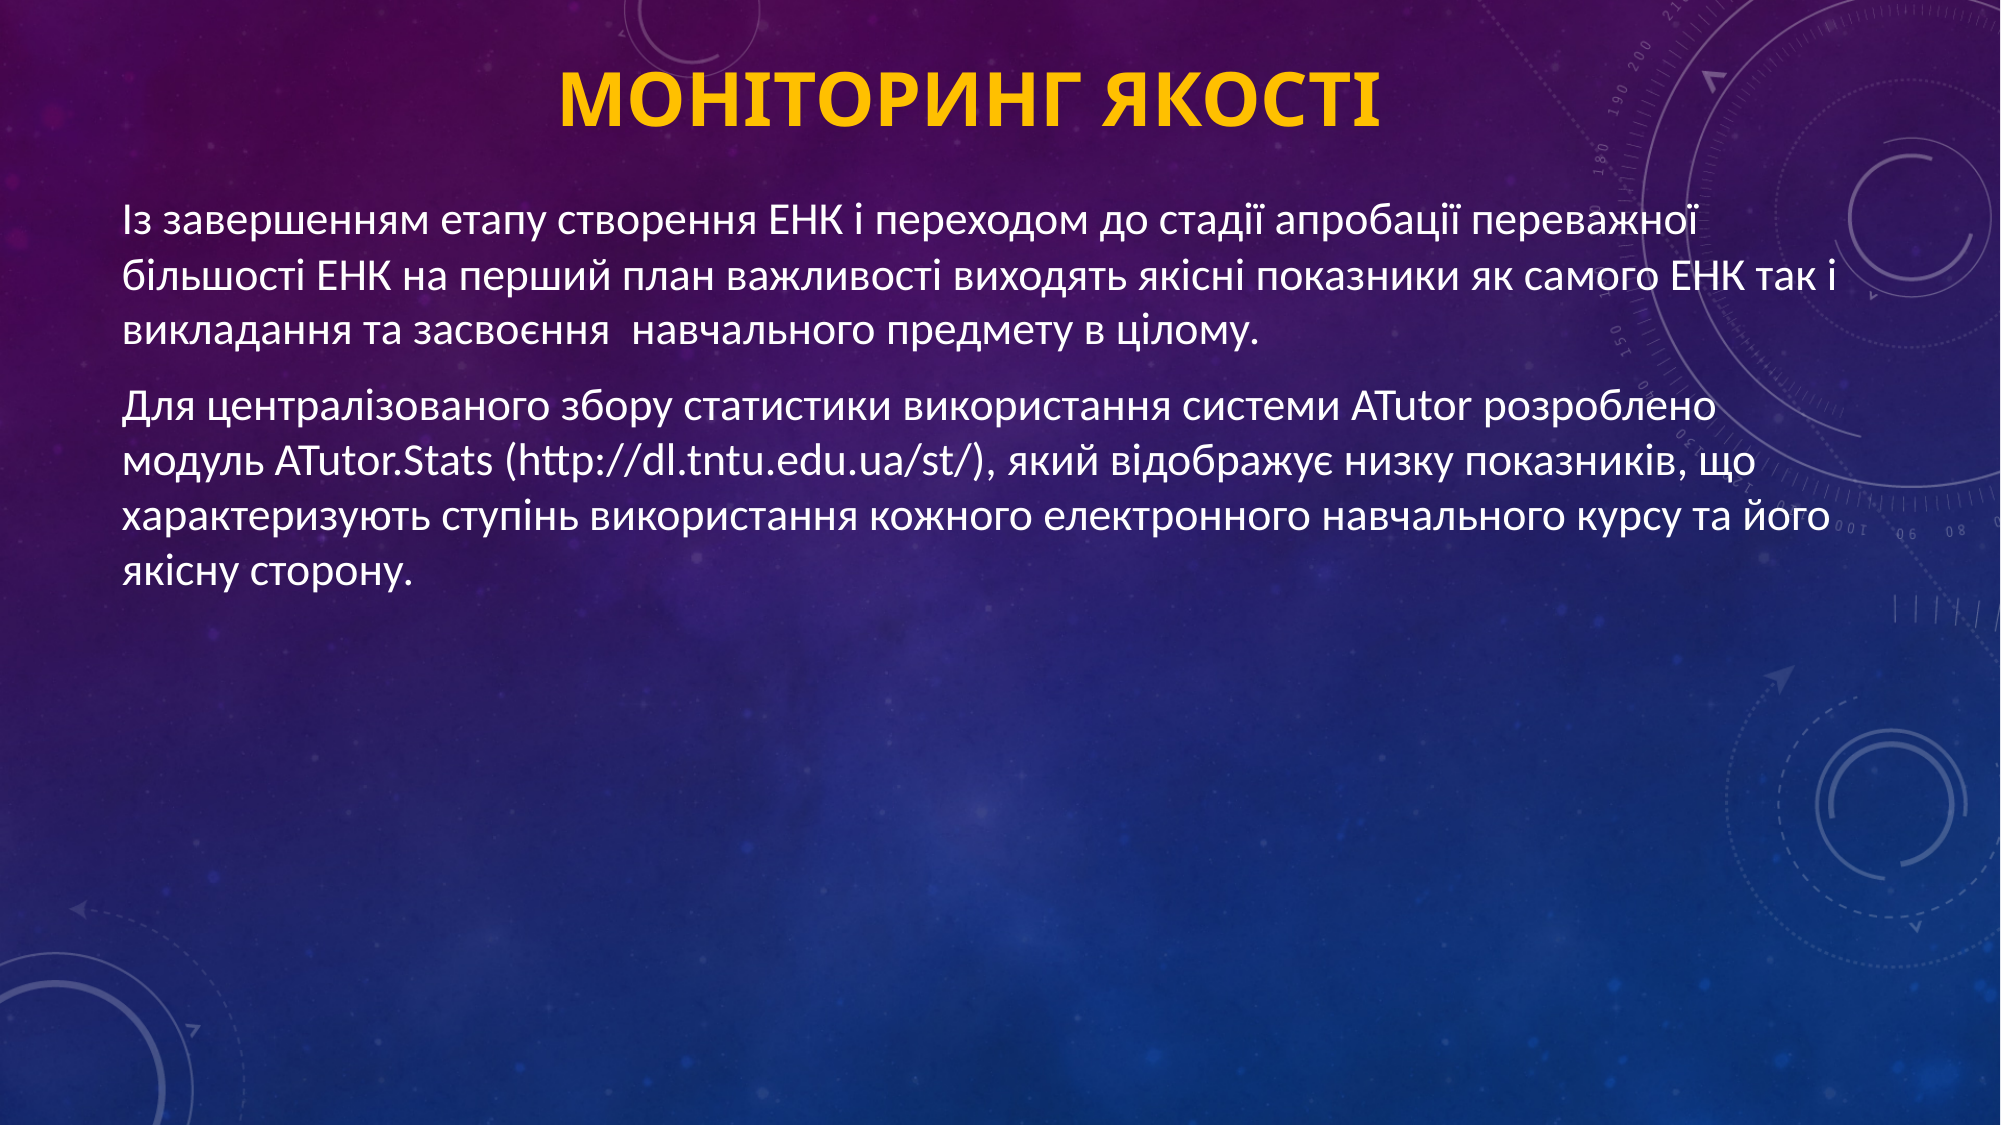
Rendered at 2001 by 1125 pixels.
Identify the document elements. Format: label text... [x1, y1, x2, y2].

title МОНІТОРИНГ ЯКОСТІ [138, 28, 1801, 164]
picture [0, 0, 2001, 1125]
list Із завершенням етапу створення ЕНК і переходом до стадії апробації переважної більшості ЕНК на перший план важливості виходять якісні показники як самого ЕНК так і викладання та засвоєння навчального предмету в цілому. Для централізованого збору статистики використання системи ATutor розроблено модуль ATutor.Stats (http://dl.tntu.edu.ua/st/), який відображує низку показників, що характеризують ступінь використання кожного електронного навчального курсу та його якісну сторону. [106, 181, 1885, 1076]
